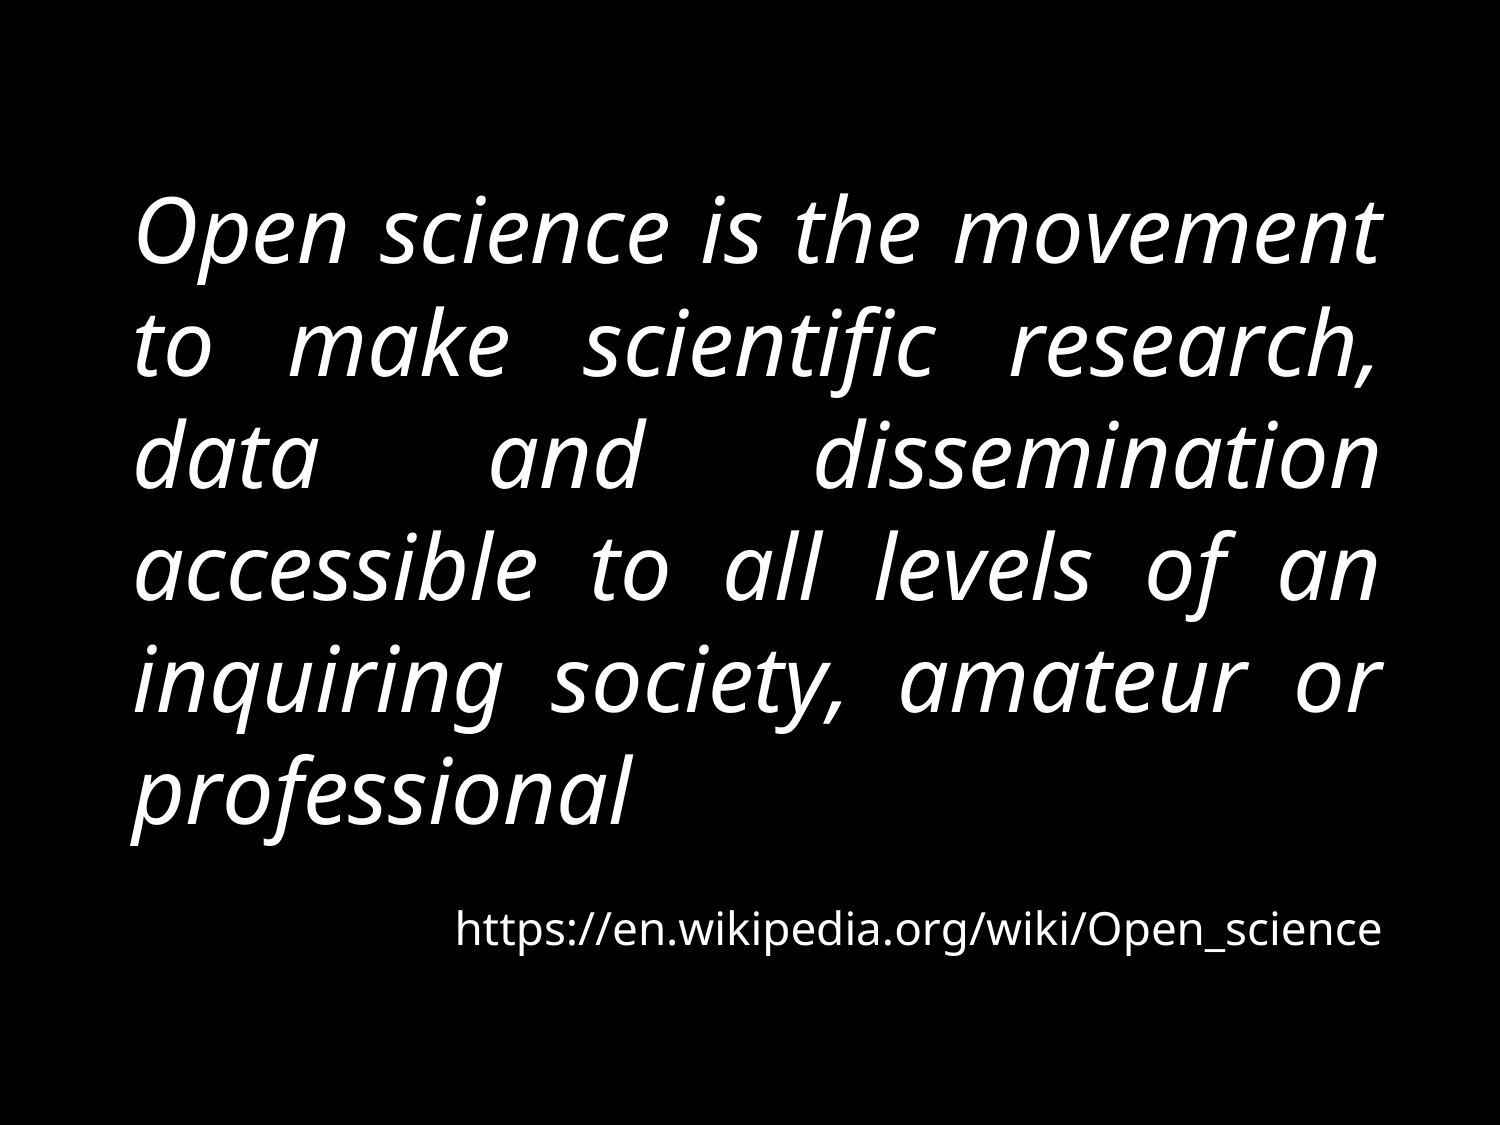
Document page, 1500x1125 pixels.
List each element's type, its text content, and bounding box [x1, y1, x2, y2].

subtitle Open science is the movement to make scientific research, data and dissemination accessible to all levels of an inquiring society, amateur or professional https://en.wikipedia.org/wiki/Open_science [10, 112, 1398, 1013]
